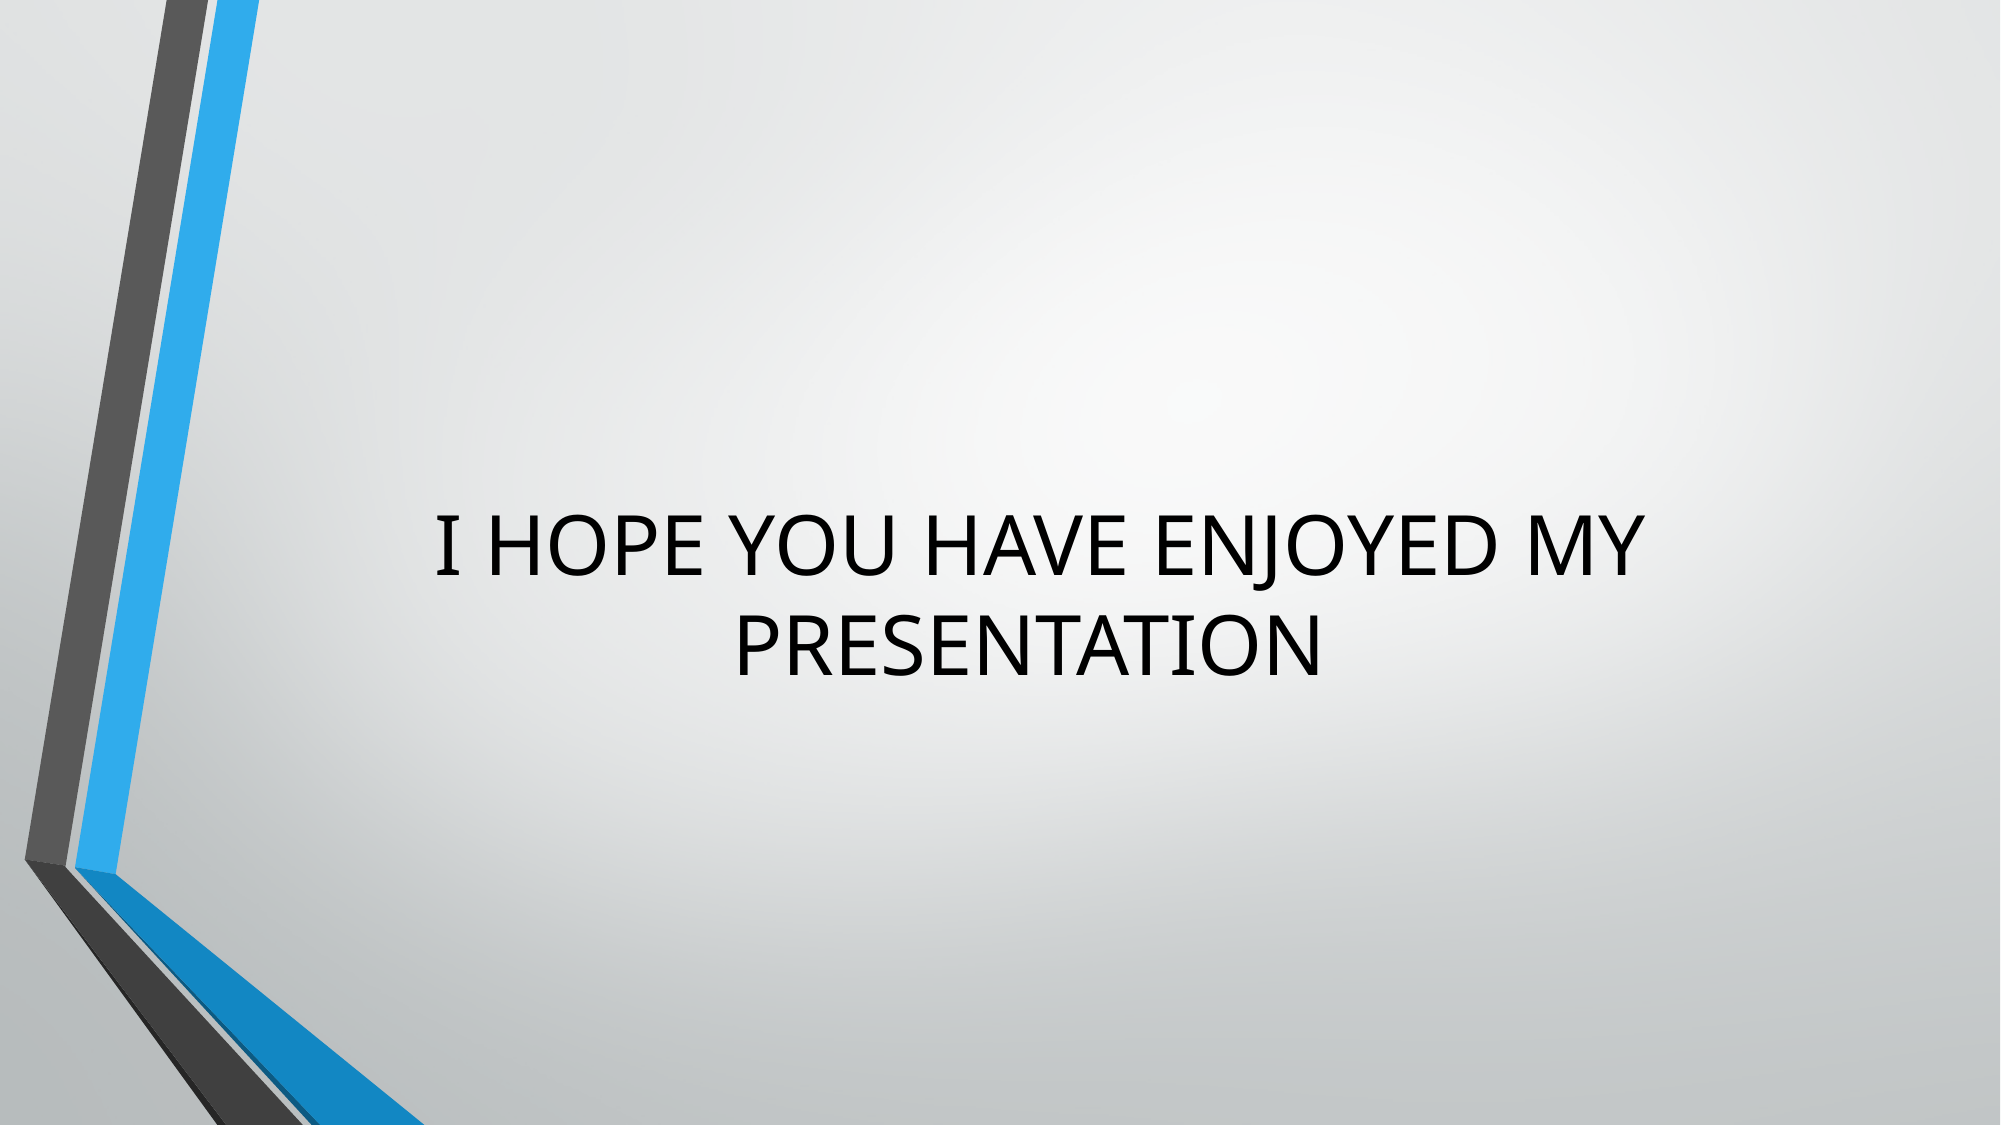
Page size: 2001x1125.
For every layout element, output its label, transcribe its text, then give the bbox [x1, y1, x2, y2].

title I HOPE YOU HAVE ENJOYED MY PRESENTATION [243, 112, 1838, 1071]
